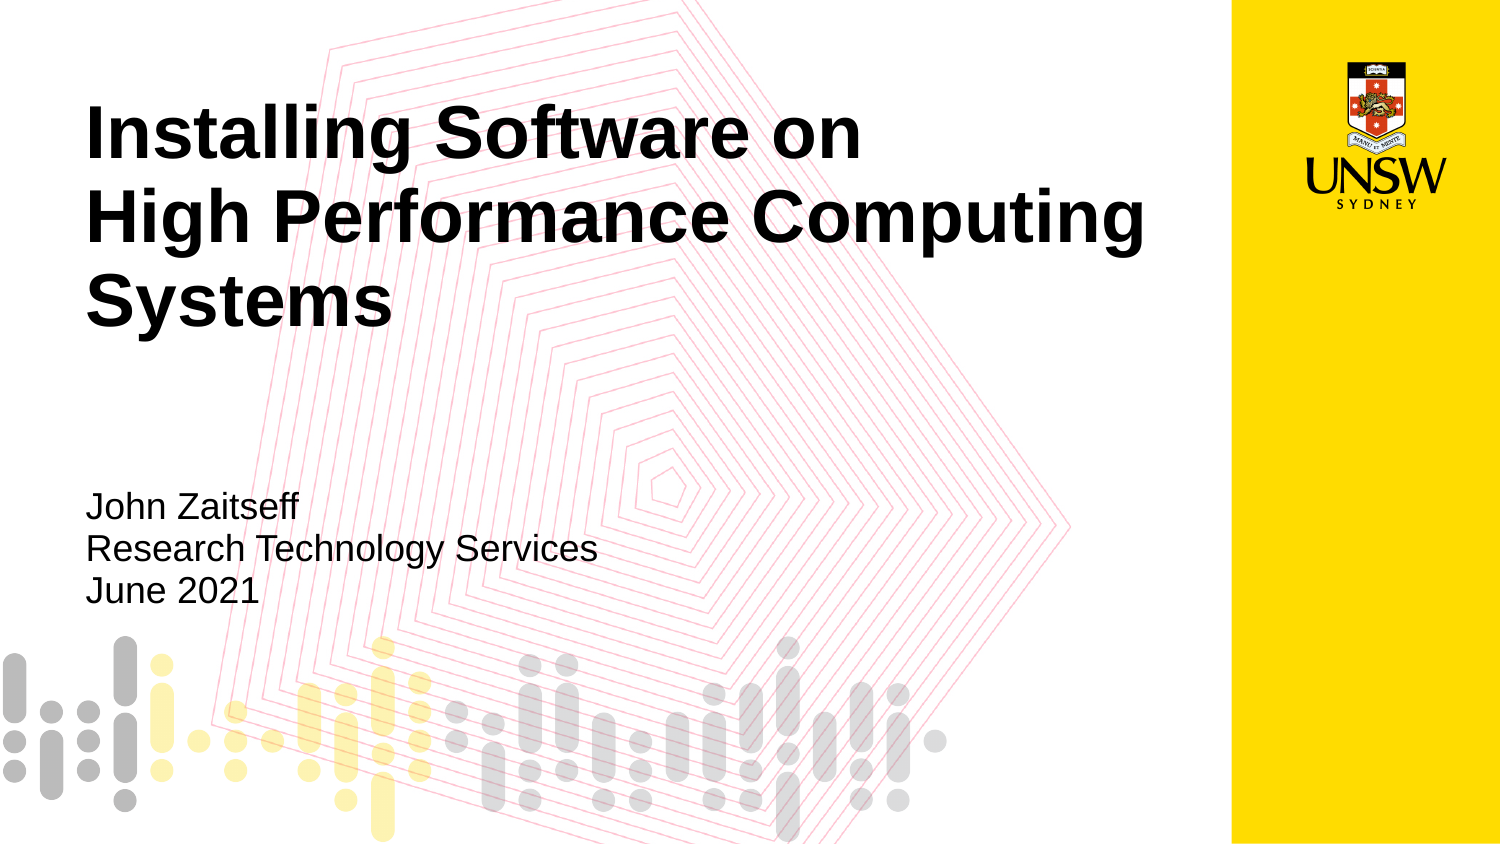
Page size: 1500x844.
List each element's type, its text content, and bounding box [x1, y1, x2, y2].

picture [1298, 44, 1454, 227]
text_box Installing Software on High Performance Computing Systems [70, 82, 1170, 350]
picture [210, 0, 1072, 82]
text_box John Zaitseff Research Technology Services June 2021 [70, 478, 1170, 626]
picture [0, 619, 1072, 844]
picture [210, 350, 1072, 478]
